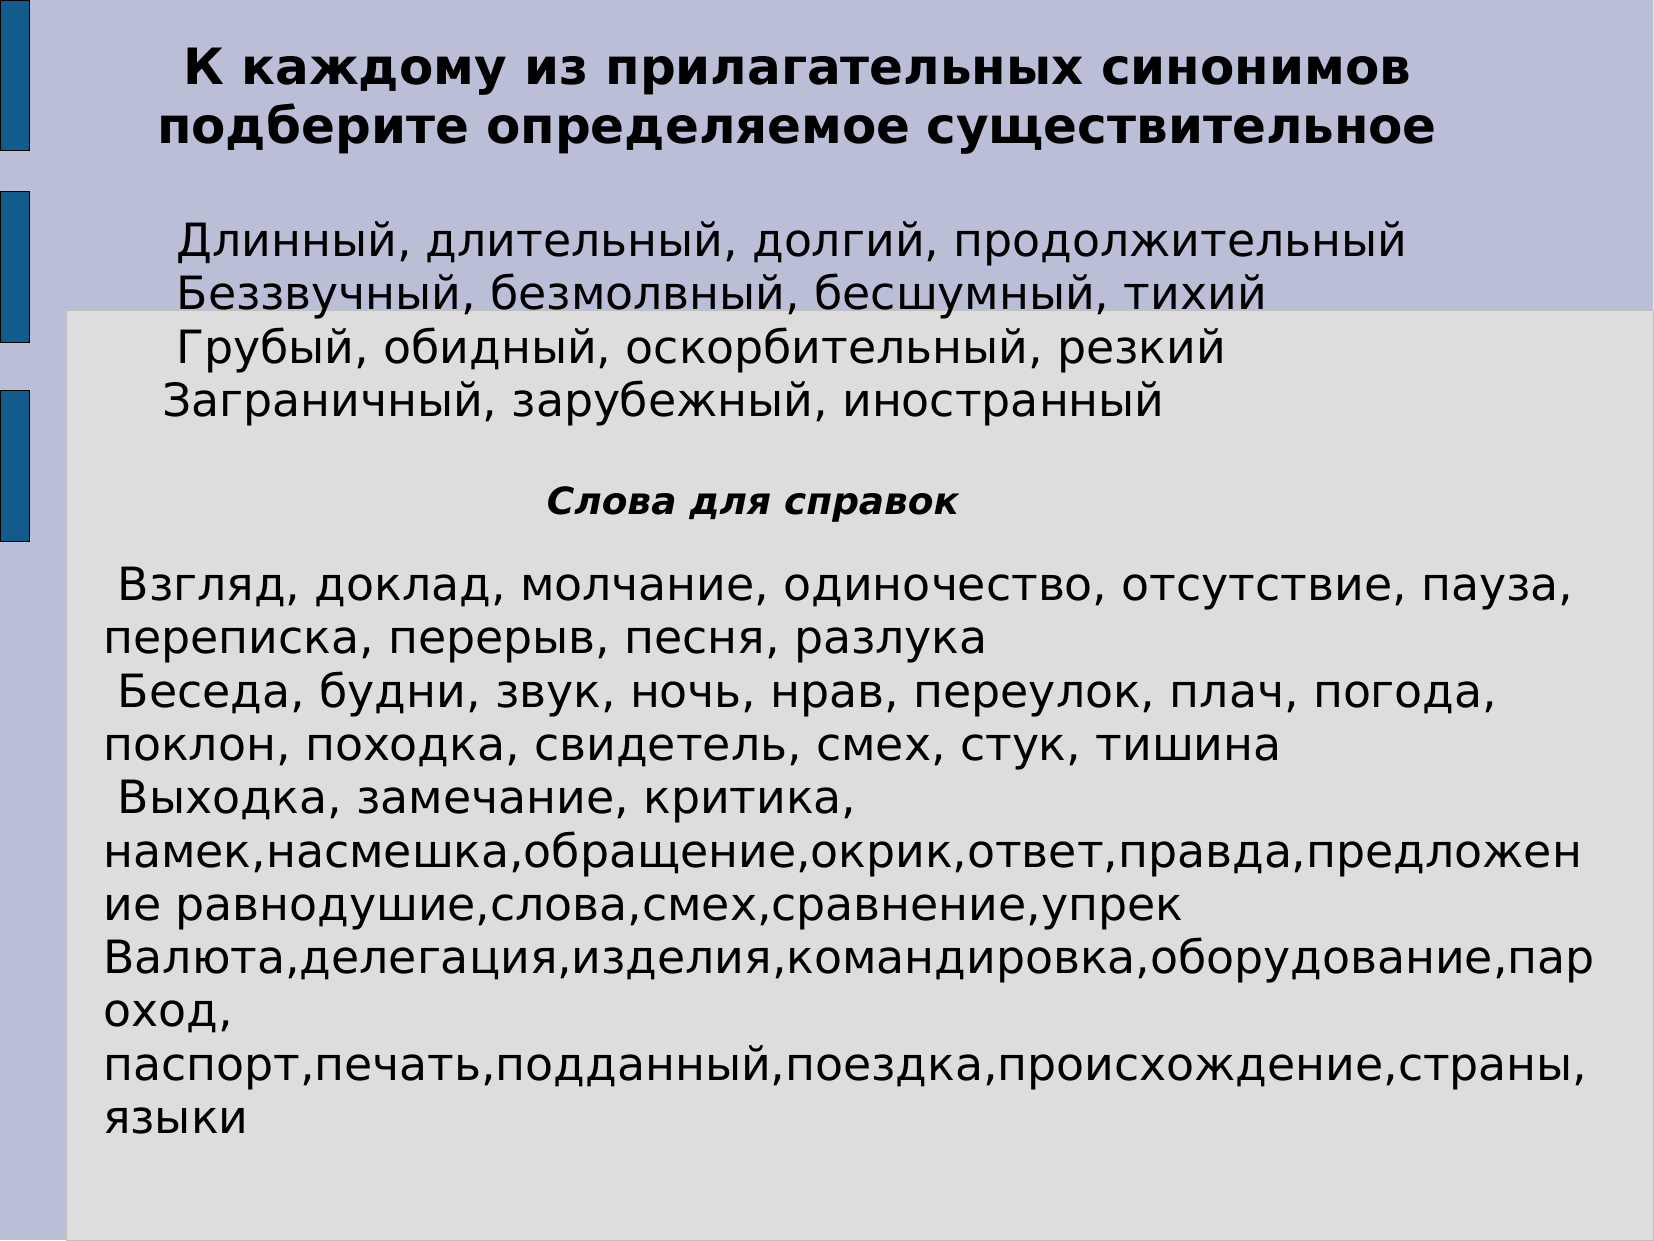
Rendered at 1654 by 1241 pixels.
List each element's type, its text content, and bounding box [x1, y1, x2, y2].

text_box Длинный, длительный, долгий, продолжительный Беззвучный, безмолвный, бесшумный, тихий Грубый, обидный, оскорбительный, резкий Заграничный, зарубежный, иностранный [147, 206, 1625, 435]
text_box Слова для справок [532, 472, 975, 550]
text_box К каждому из прилагательных синонимов подберите определяемое существительное [59, 31, 1536, 163]
text_box Взгляд, доклад, молчание, одиночество, отсутствие, пауза, переписка, перерыв, песня, разлука Беседа, будни, звук, ночь, нрав, переулок, плач, погода, поклон, походка, свидетель, смех, стук, тишина Выходка, замечание, критика, намек,насмешка,обращение,окрик,ответ,правда,предложение равнодушие,слова,смех,сравнение,упрек Валюта,делегация,изделия,командировка,оборудование,пароход, паспорт,печать,подданный,поездка,происхождение,страны, языки [88, 550, 1625, 1152]
